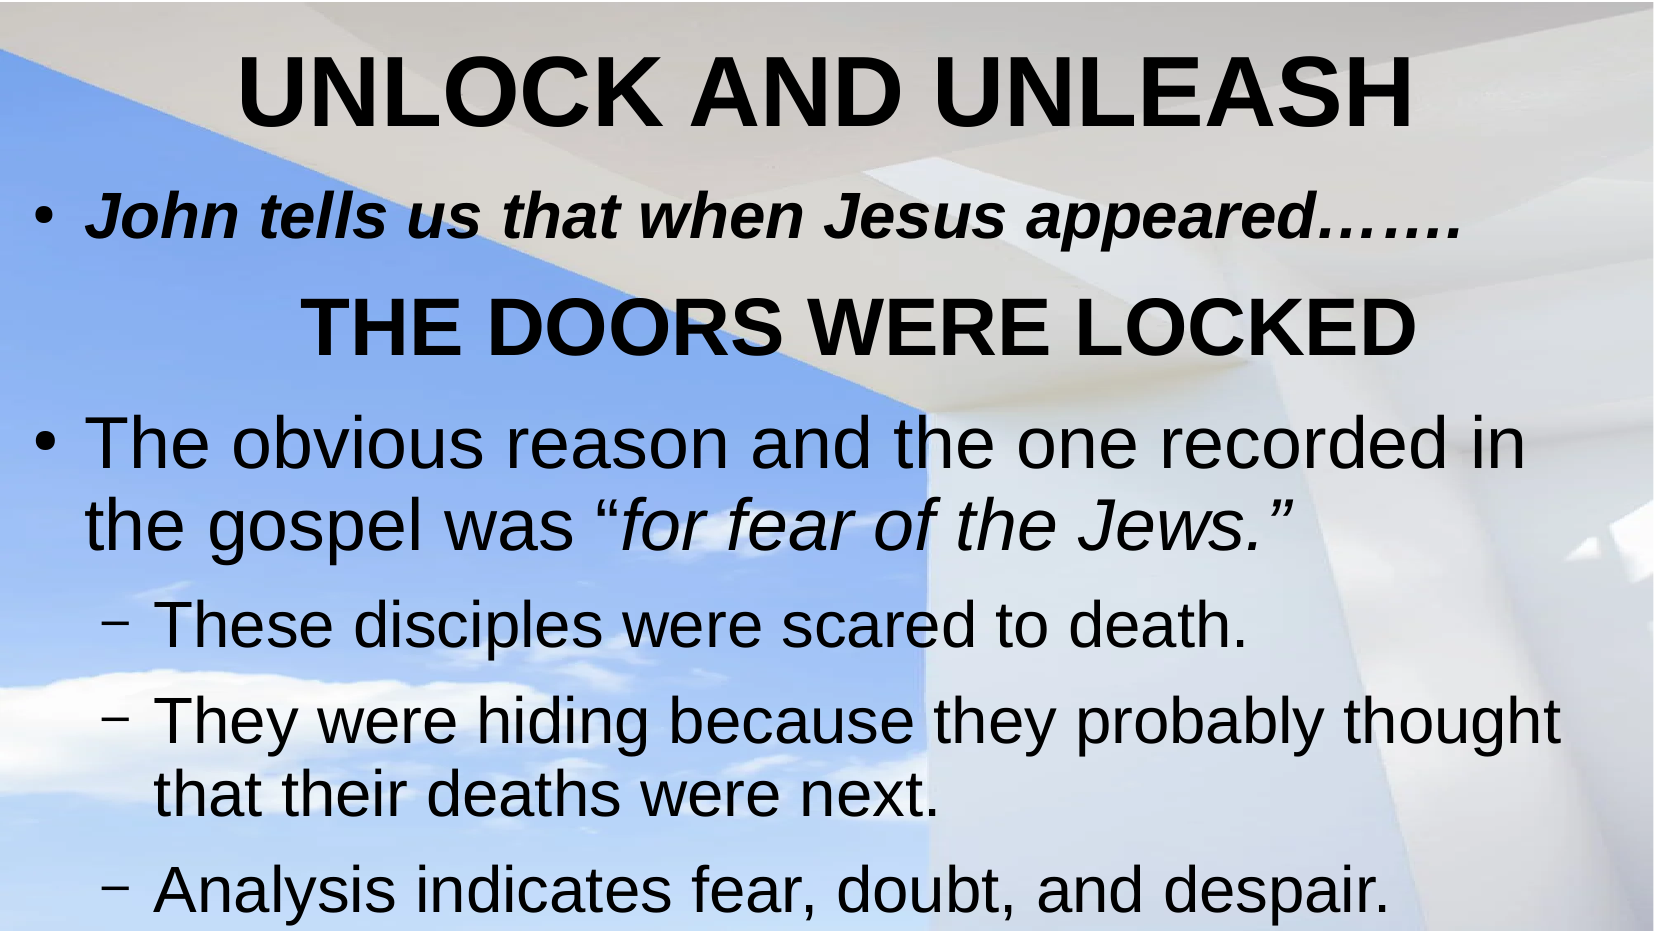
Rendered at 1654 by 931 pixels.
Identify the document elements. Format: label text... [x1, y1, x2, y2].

title UNLOCK AND UNLEASH [82, 14, 1571, 170]
picture [0, 2, 1654, 931]
list John tells us that when Jesus appeared……. THE DOORS WERE LOCKED The obvious reason and the one recorded in the gospel was “for fear of the Jews.” These disciples were scared to death. They were hiding because they probably thought that their deaths were next. Analysis indicates fear, doubt, and despair. [15, 180, 1636, 931]
